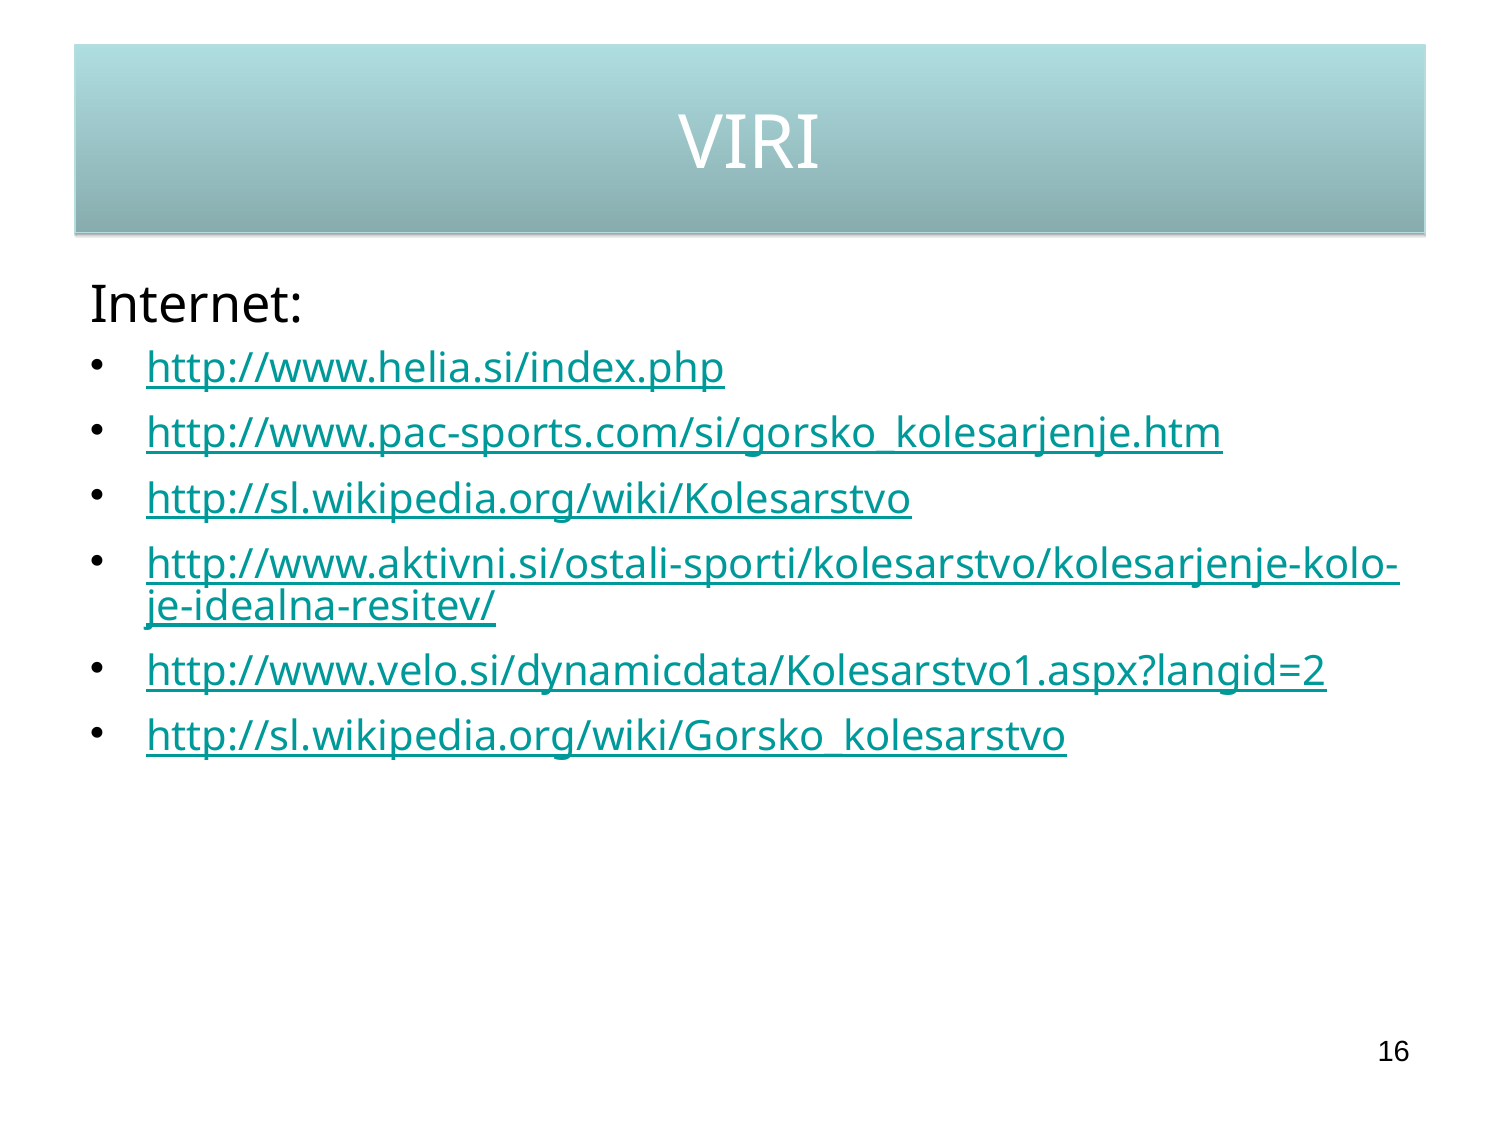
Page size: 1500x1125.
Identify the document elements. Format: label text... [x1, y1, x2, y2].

title VIRI [75, 45, 1425, 233]
slide_number <number> [1074, 1024, 1425, 1103]
list Internet: http://www.helia.si/index.php http://www.pac-sports.com/si/gorsko_kolesarjenje.htm http://sl.wikipedia.org/wiki/Kolesarstvo http://www.aktivni.si/ostali-sporti/kolesarstvo/kolesarjenje-kolo-je-idealna-resitev/ http://www.velo.si/dynamicdata/Kolesarstvo1.aspx?langid=2 http://sl.wikipedia.org/wiki/Gorsko_kolesarstvo [75, 262, 1425, 1005]
